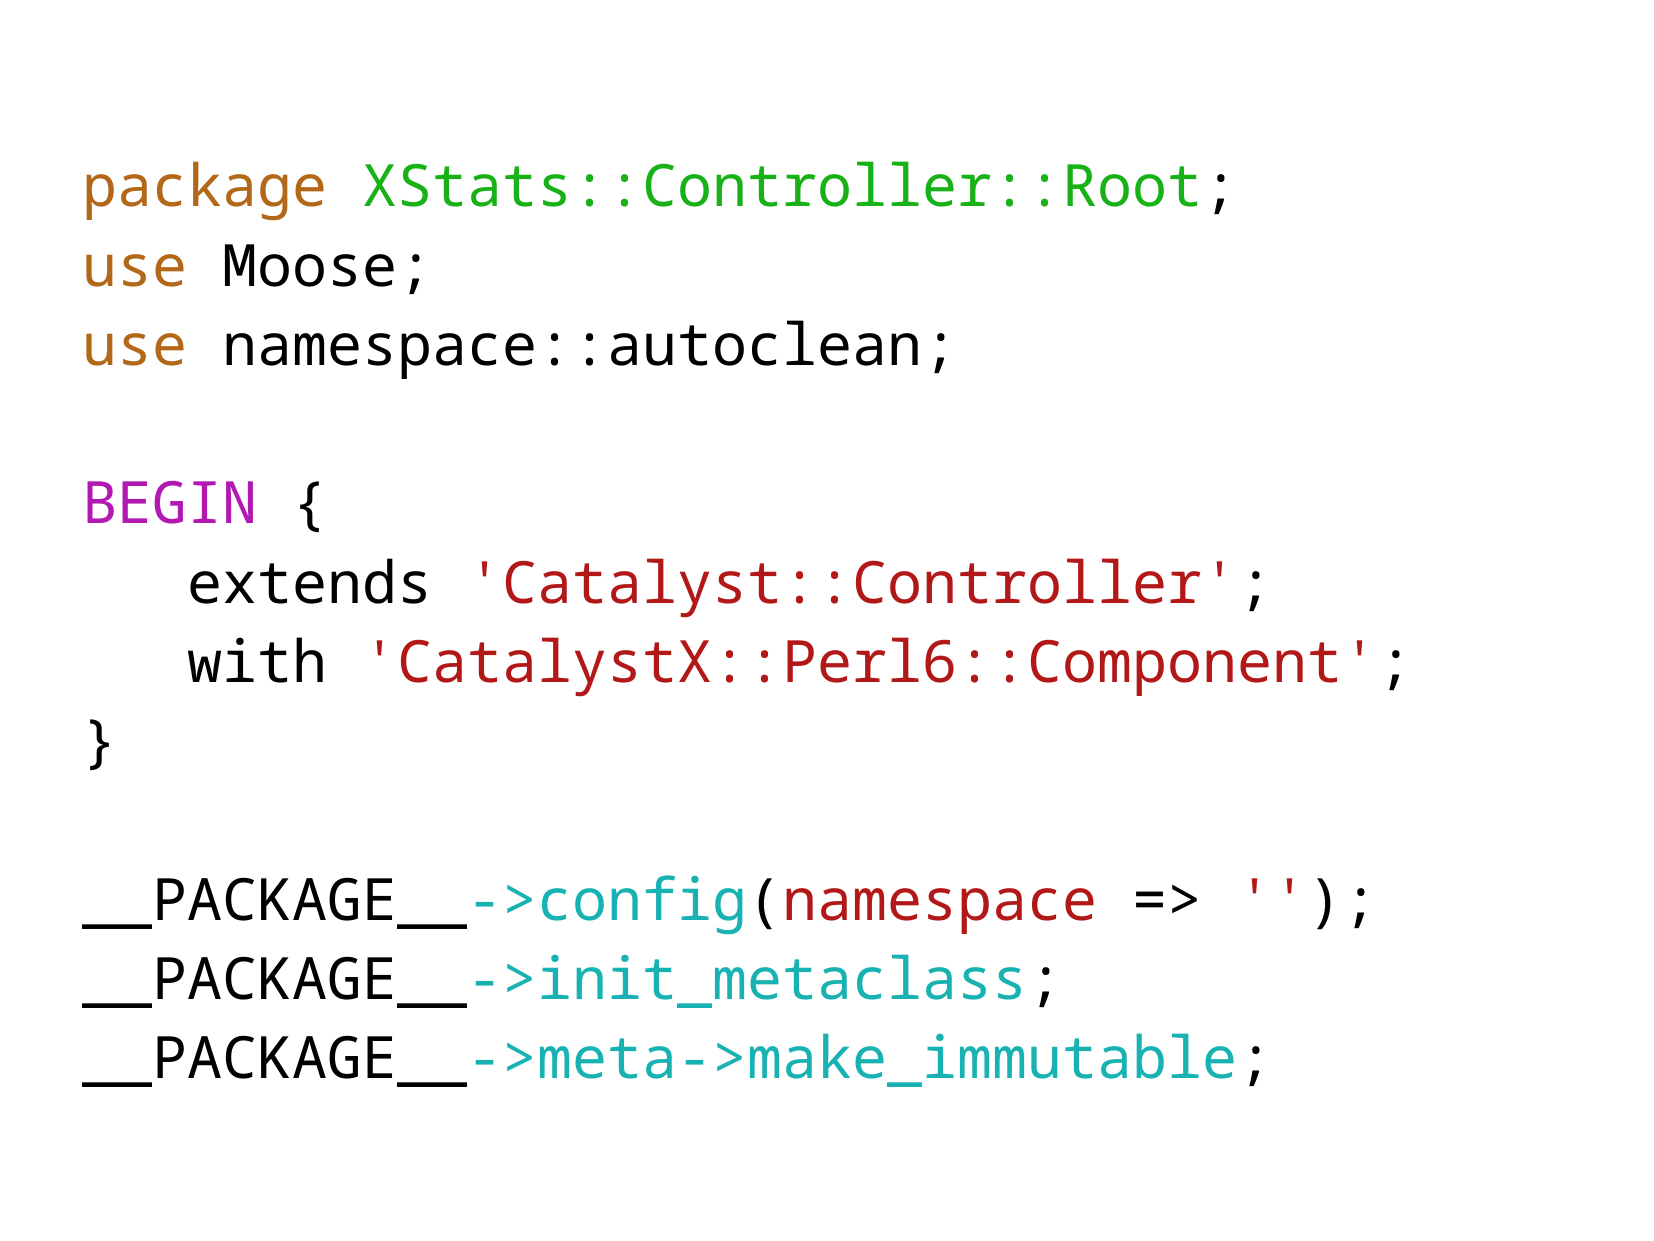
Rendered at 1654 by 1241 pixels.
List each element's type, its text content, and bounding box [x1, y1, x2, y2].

subtitle package XStats::Controller::Root; use Moose; use namespace::autoclean; BEGIN { extends 'Catalyst::Controller'; with 'CatalystX::Perl6::Component'; } __PACKAGE__->config(namespace => ''); __PACKAGE__->init_metaclass; __PACKAGE__->meta->make_immutable; [82, 140, 1571, 1101]
